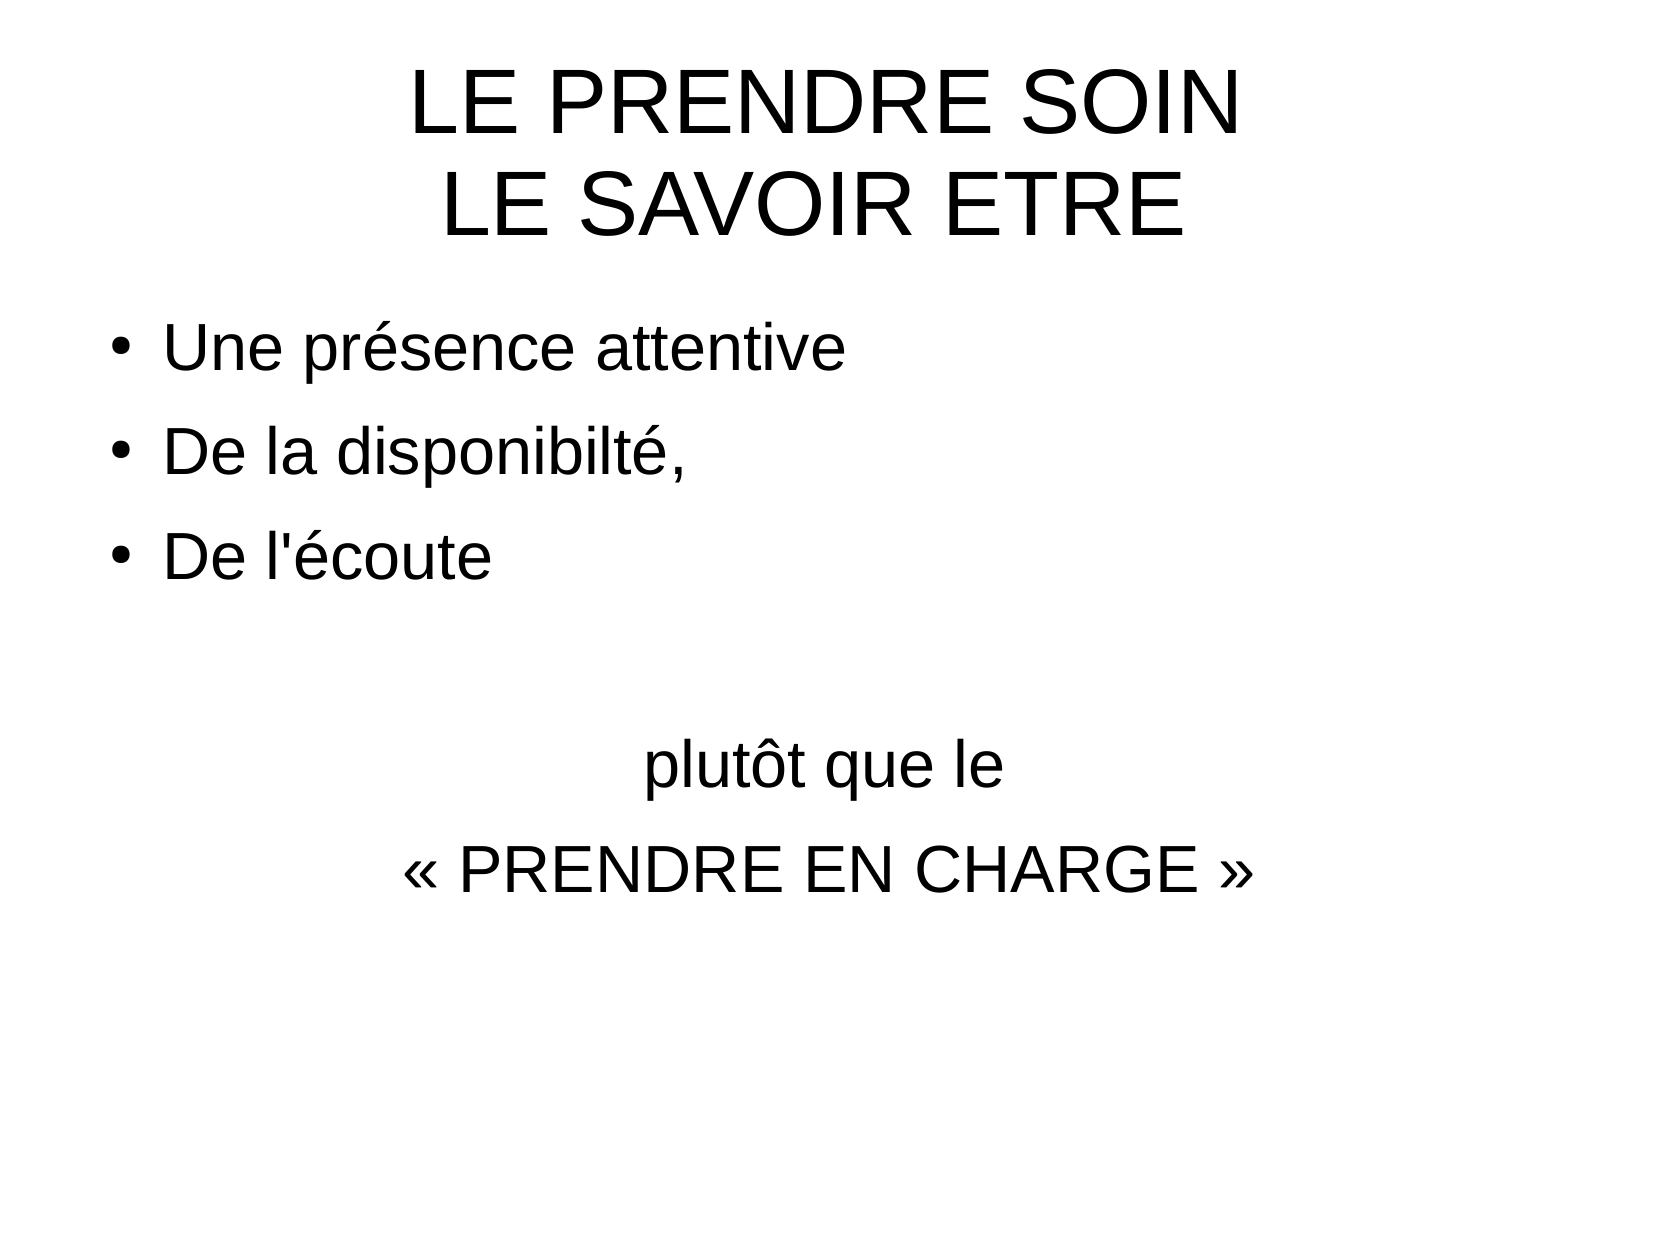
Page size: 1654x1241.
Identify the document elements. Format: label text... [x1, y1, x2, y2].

title LE PRENDRE SOIN LE SAVOIR ETRE [82, 49, 1571, 257]
list Une présence attentive De la disponibilté, De l'écoute plutôt que le « PRENDRE EN CHARGE » [91, 310, 1580, 1129]
